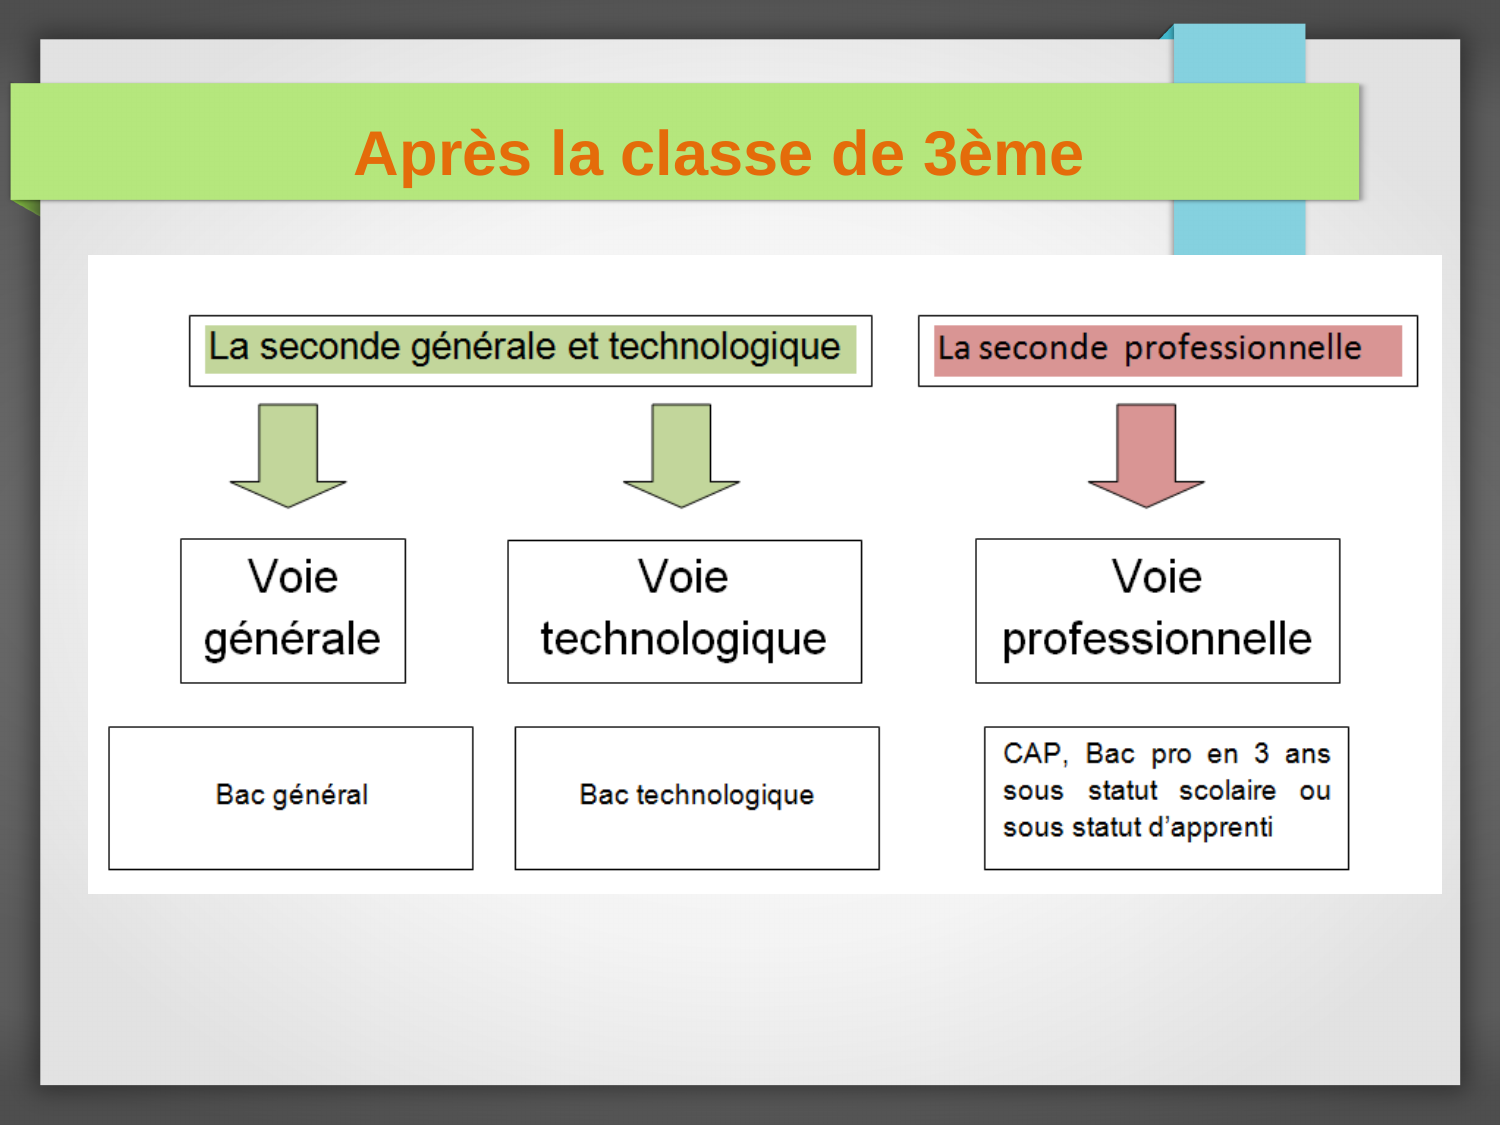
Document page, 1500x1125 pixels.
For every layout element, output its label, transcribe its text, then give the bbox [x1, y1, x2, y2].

title Après la classe de 3ème [194, 101, 1245, 199]
picture [0, 0, 1500, 1125]
